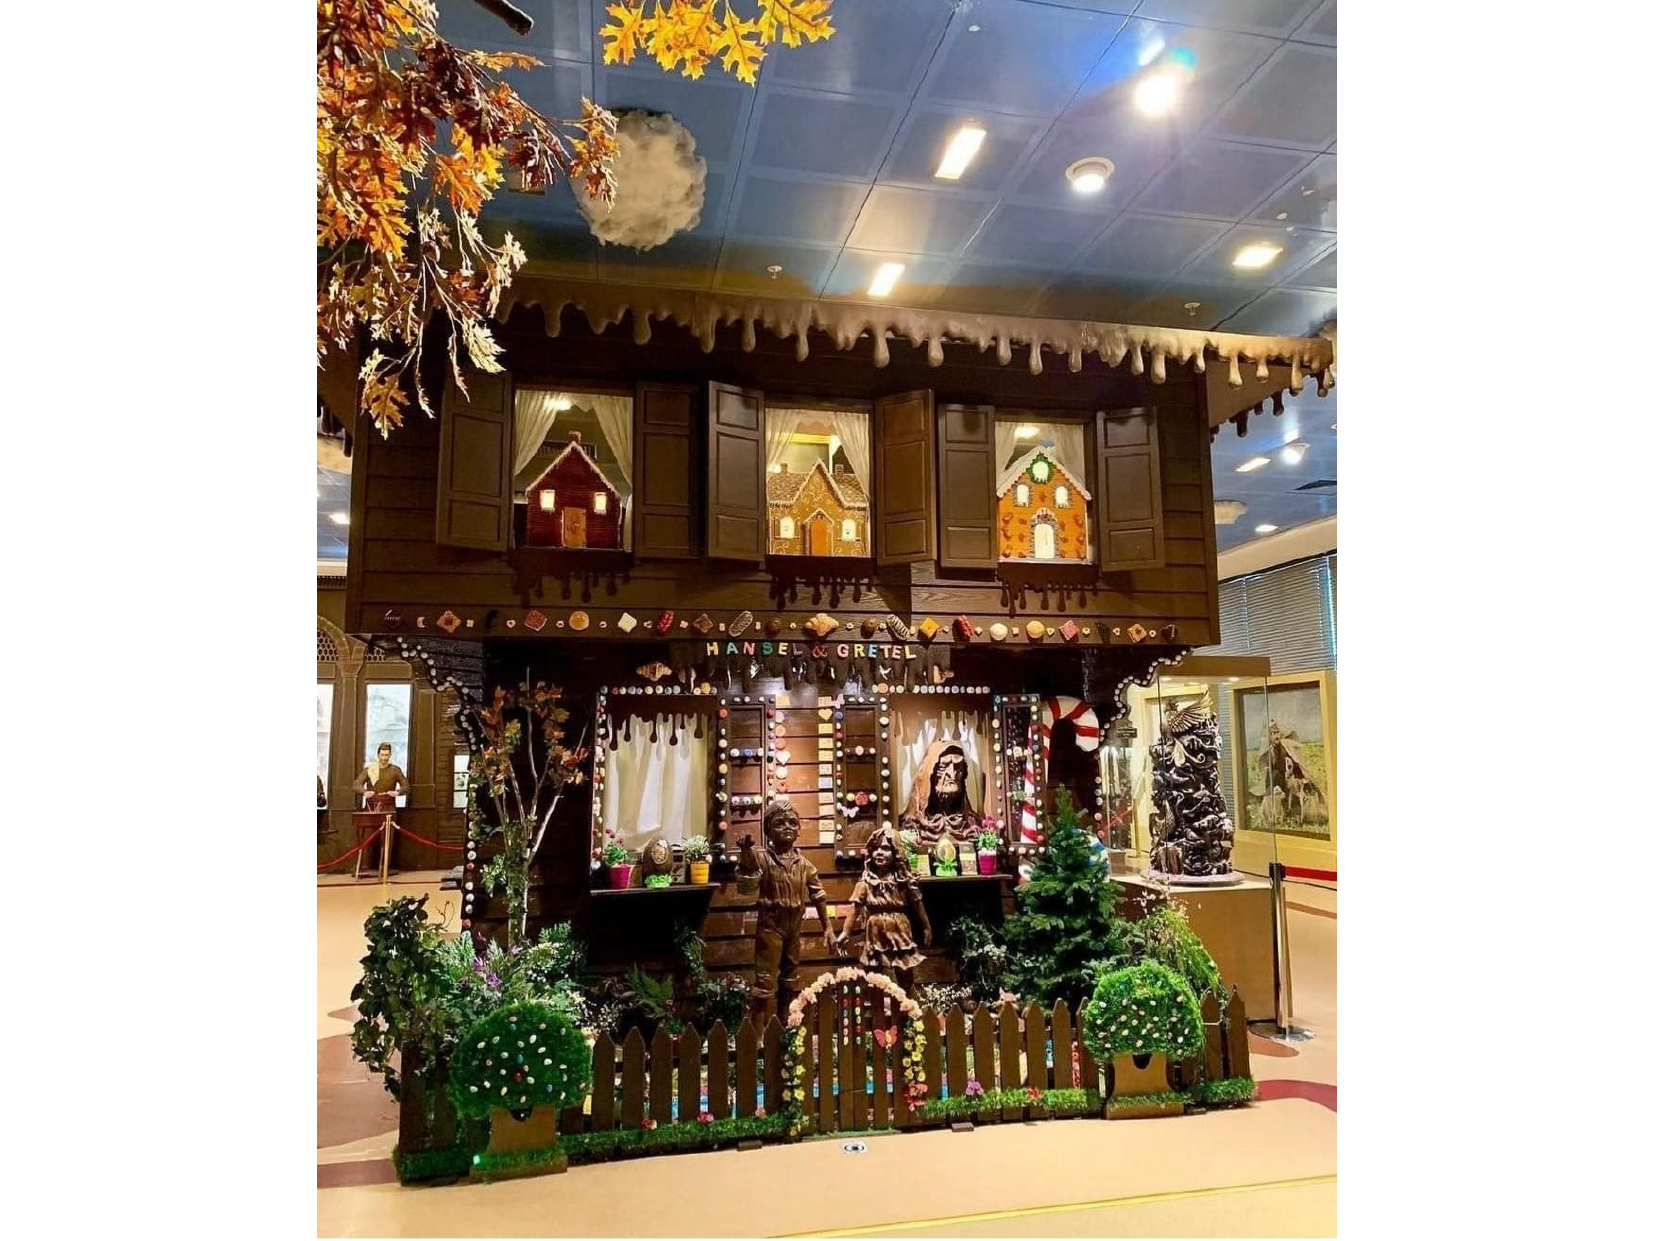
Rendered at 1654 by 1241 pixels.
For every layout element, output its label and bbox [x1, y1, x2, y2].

picture [317, 0, 1337, 1239]
